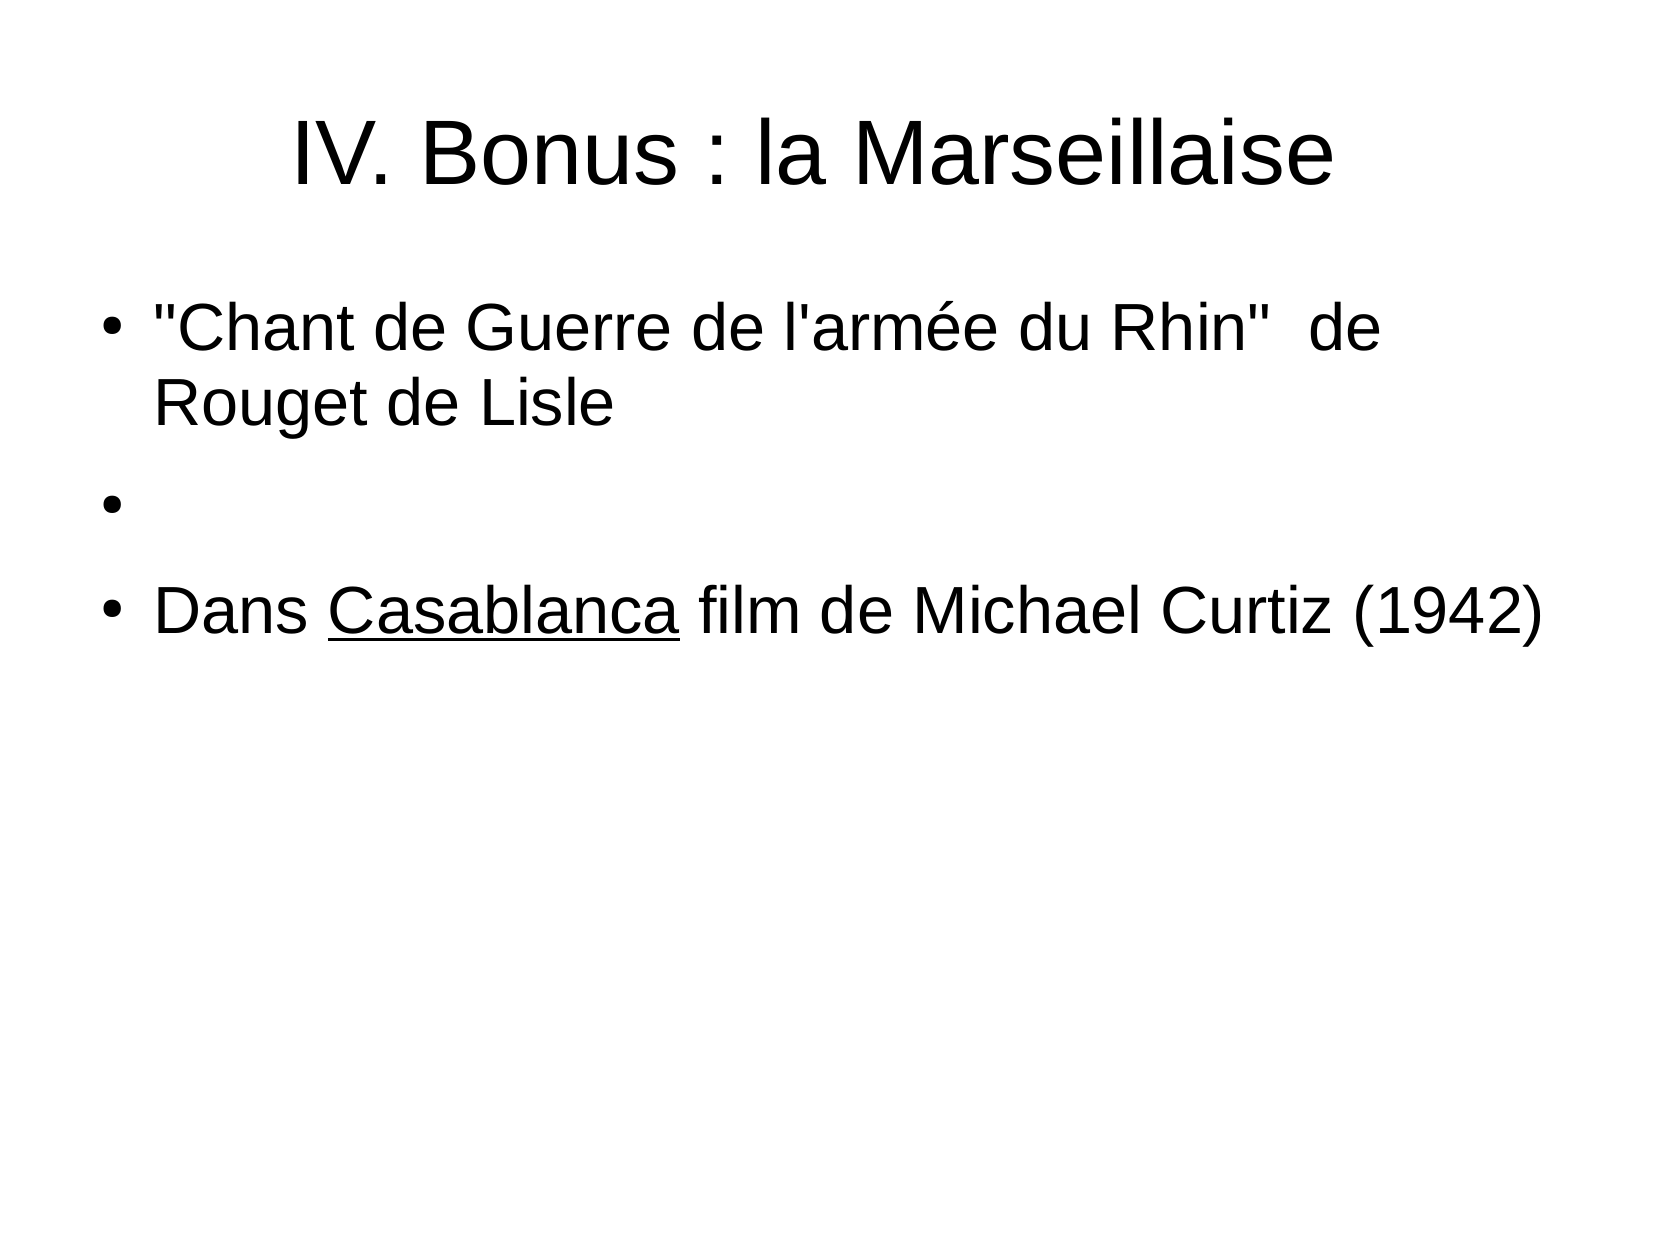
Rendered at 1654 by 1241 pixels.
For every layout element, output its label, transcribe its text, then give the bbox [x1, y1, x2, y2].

title IV. Bonus : la Marseillaise [82, 49, 1571, 257]
list "Chant de Guerre de l'armée du Rhin" de Rouget de Lisle Dans Casablanca film de Michael Curtiz (1942) [82, 290, 1571, 1010]
